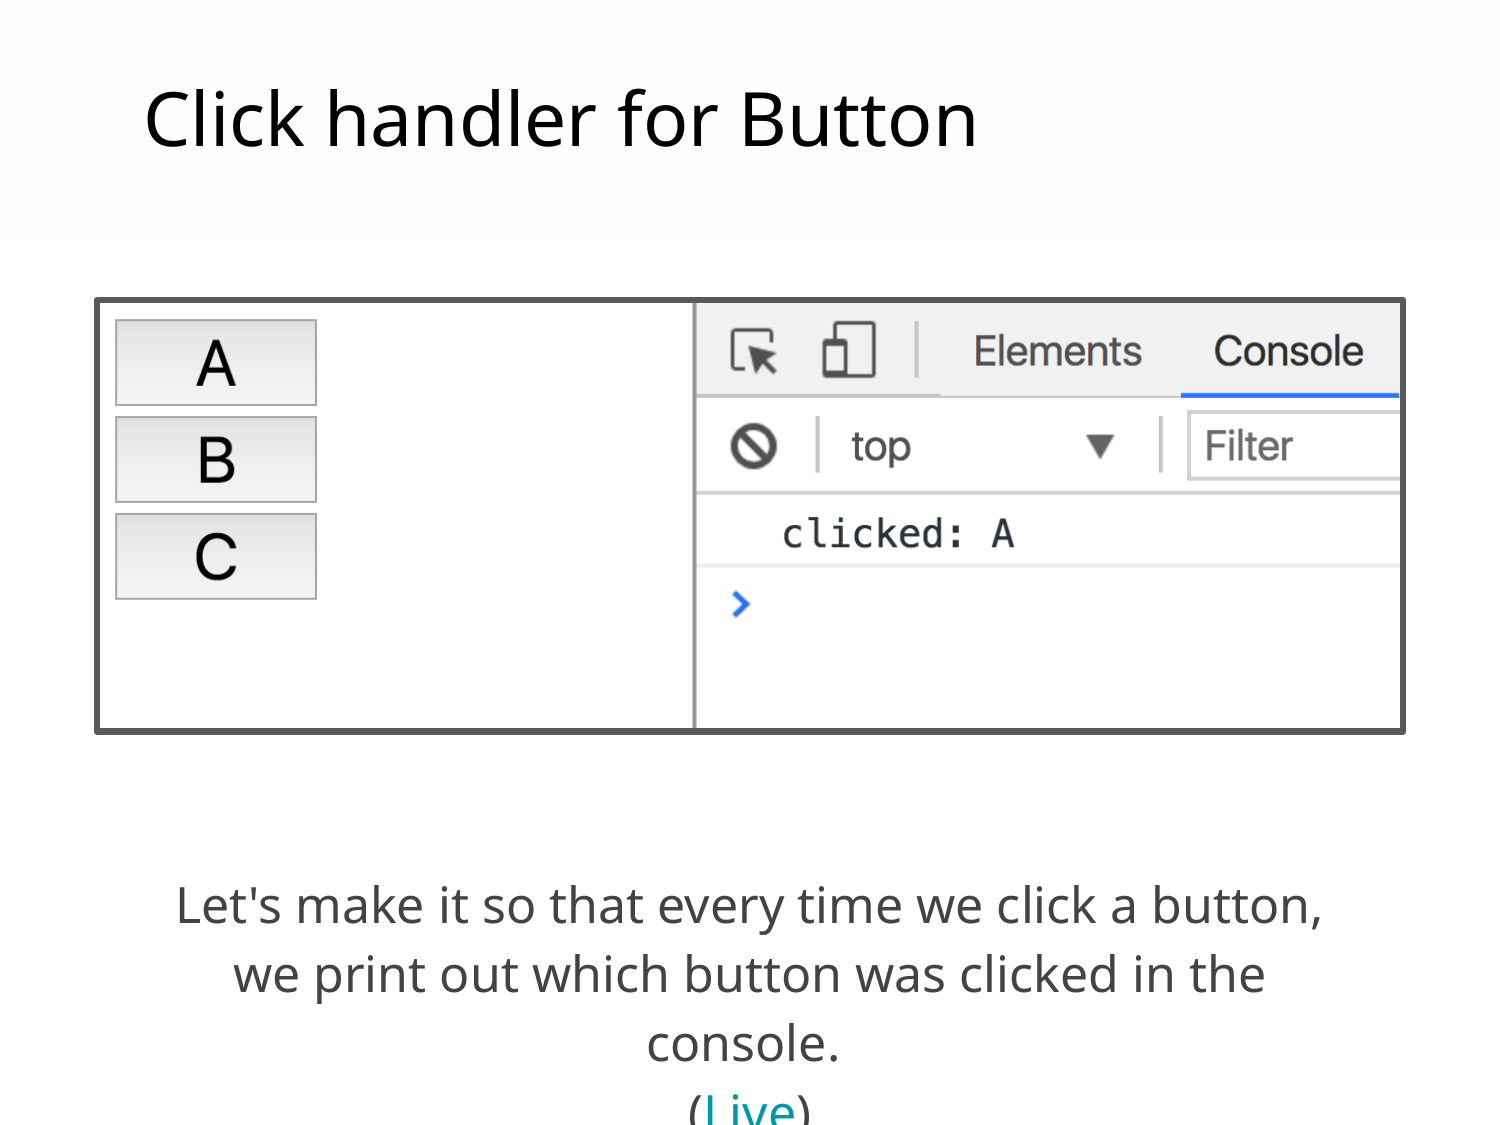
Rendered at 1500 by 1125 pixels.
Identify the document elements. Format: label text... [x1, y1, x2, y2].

title Click handler for Button [128, 56, 1372, 183]
list Let's make it so that every time we click a button, we print out which button was clicked in the console. (Live) [128, 849, 1372, 1061]
picture [99, 303, 1401, 729]
